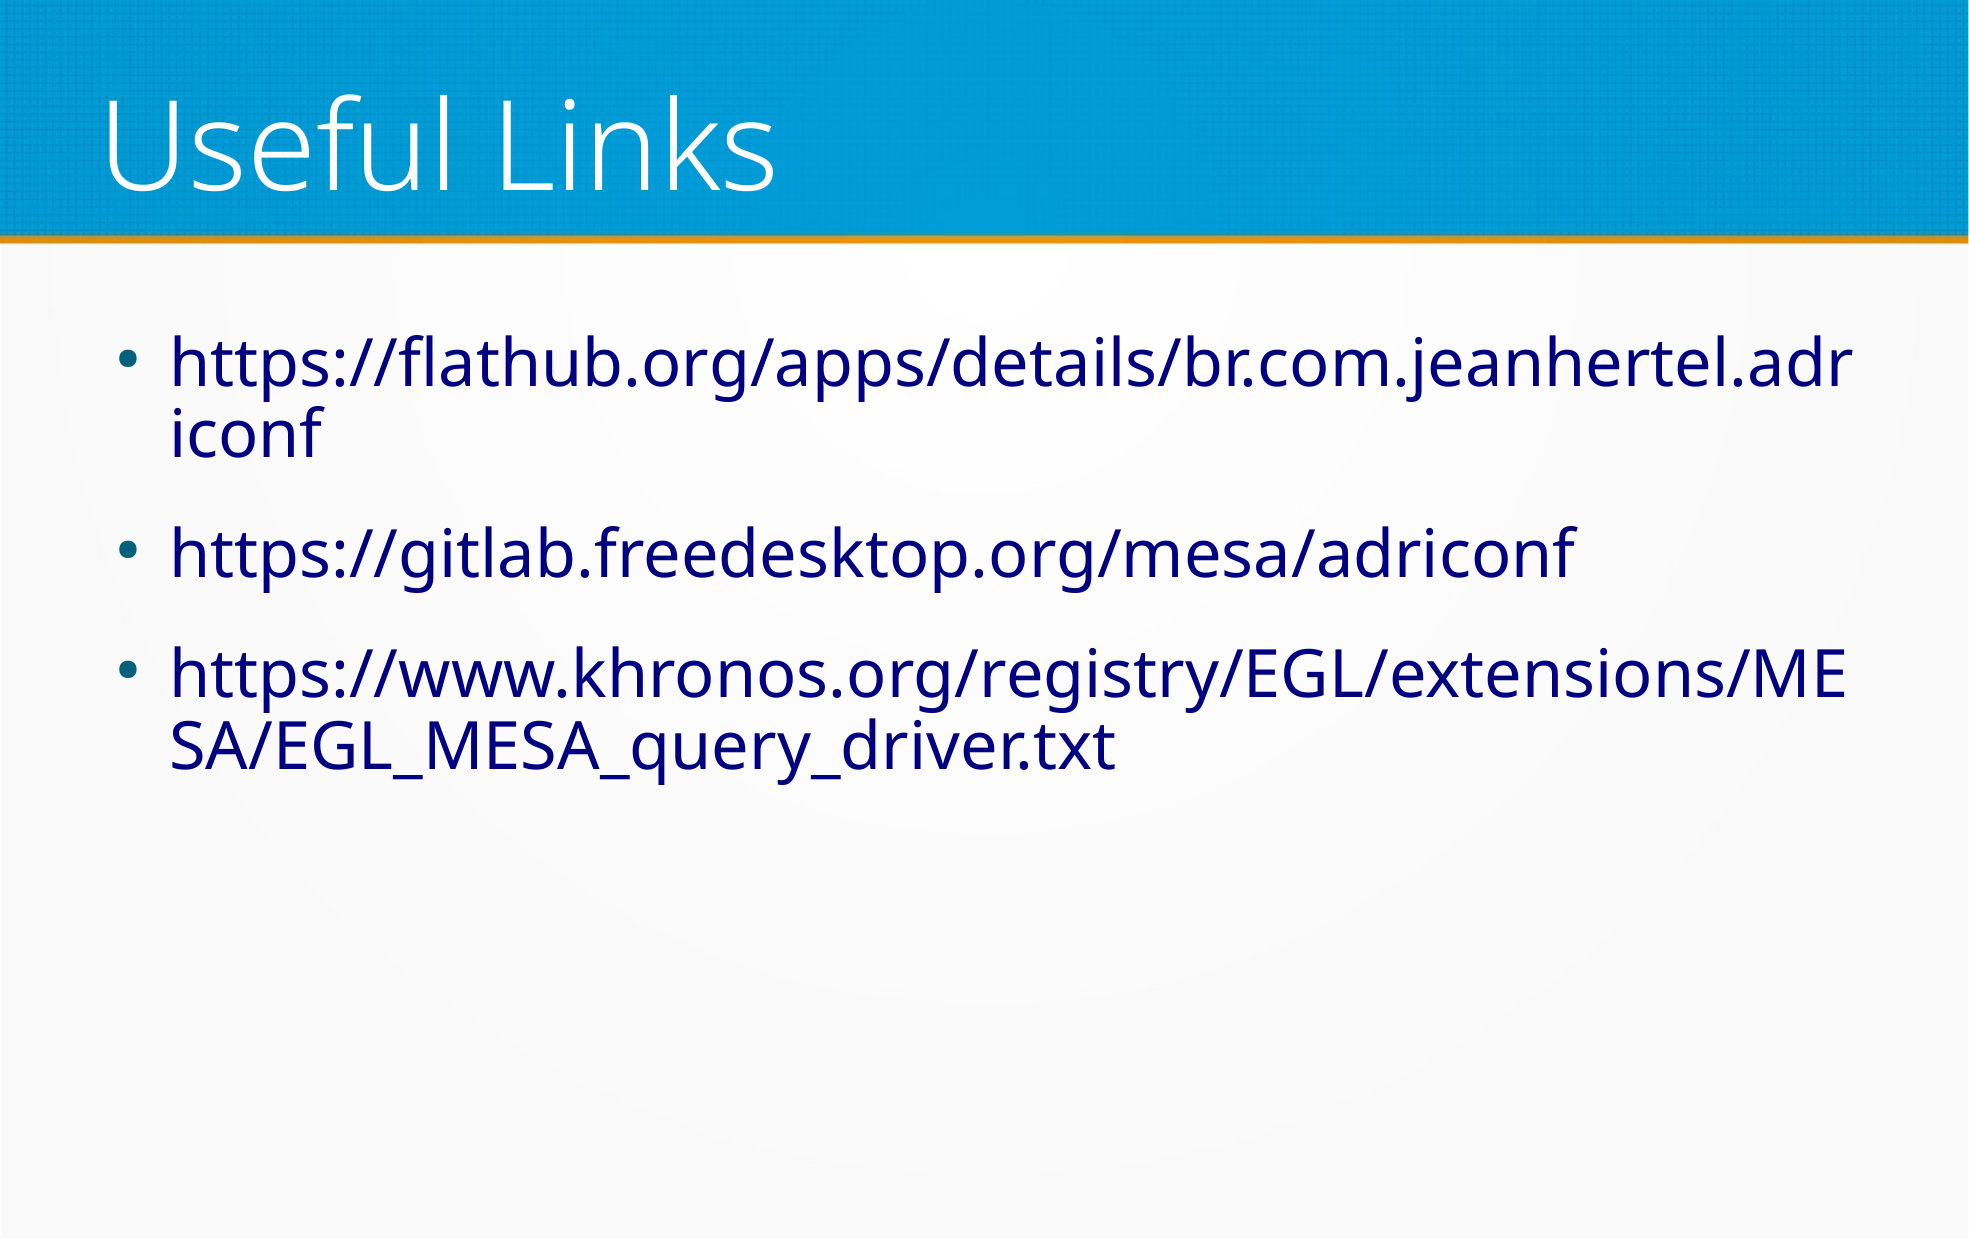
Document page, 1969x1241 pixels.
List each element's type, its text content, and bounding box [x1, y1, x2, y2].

list https://flathub.org/apps/details/br.com.jeanhertel.adriconf https://gitlab.freedesktop.org/mesa/adriconf https://www.khronos.org/registry/EGL/extensions/MESA/EGL_MESA_query_driver.txt [98, 315, 1861, 1081]
picture [0, 233, 1969, 1241]
title Useful Links [98, 19, 1870, 227]
